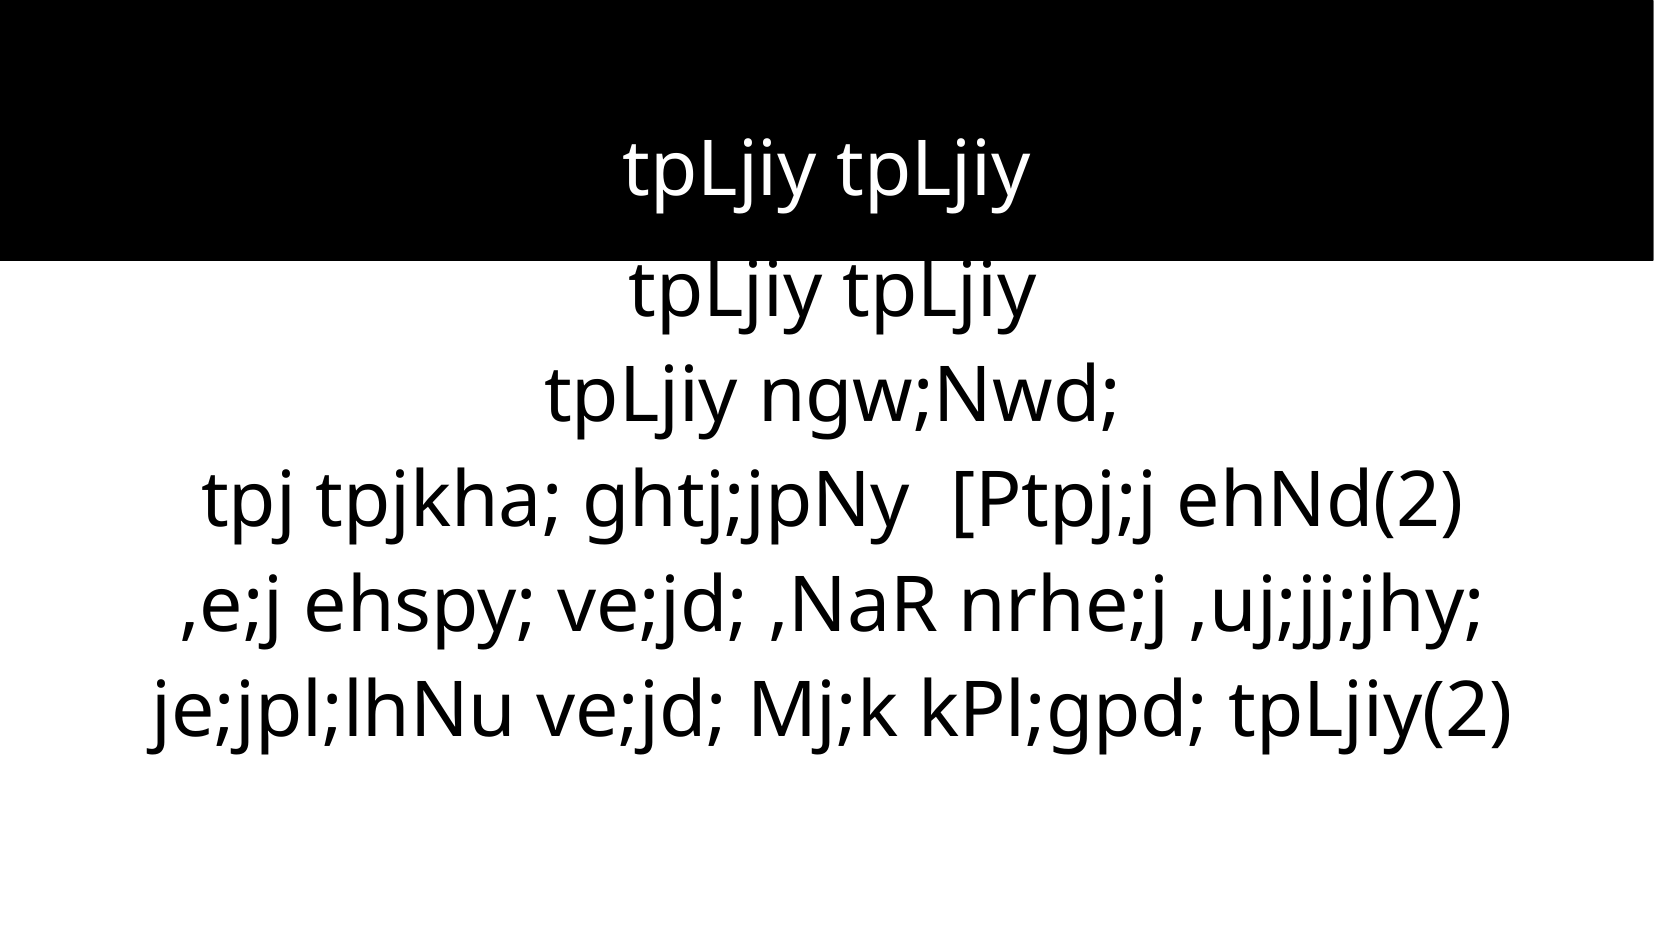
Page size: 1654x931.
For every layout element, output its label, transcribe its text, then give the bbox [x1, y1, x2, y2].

text_box tpLjiy tpLjiy [0, 0, 1654, 260]
subtitle tpLjiy tpLjiy tpLjiy ngw;Nwd; tpj tpjkha; ghtj;jpNy [Ptpj;j ehNd(2) ,e;j ehspy; ve;jd; ,NaR nrhe;j ,uj;jj;jhy; je;jpl;lhNu ve;jd; Mj;k kPl;gpd; tpLjiy(2) [11, 260, 1654, 768]
